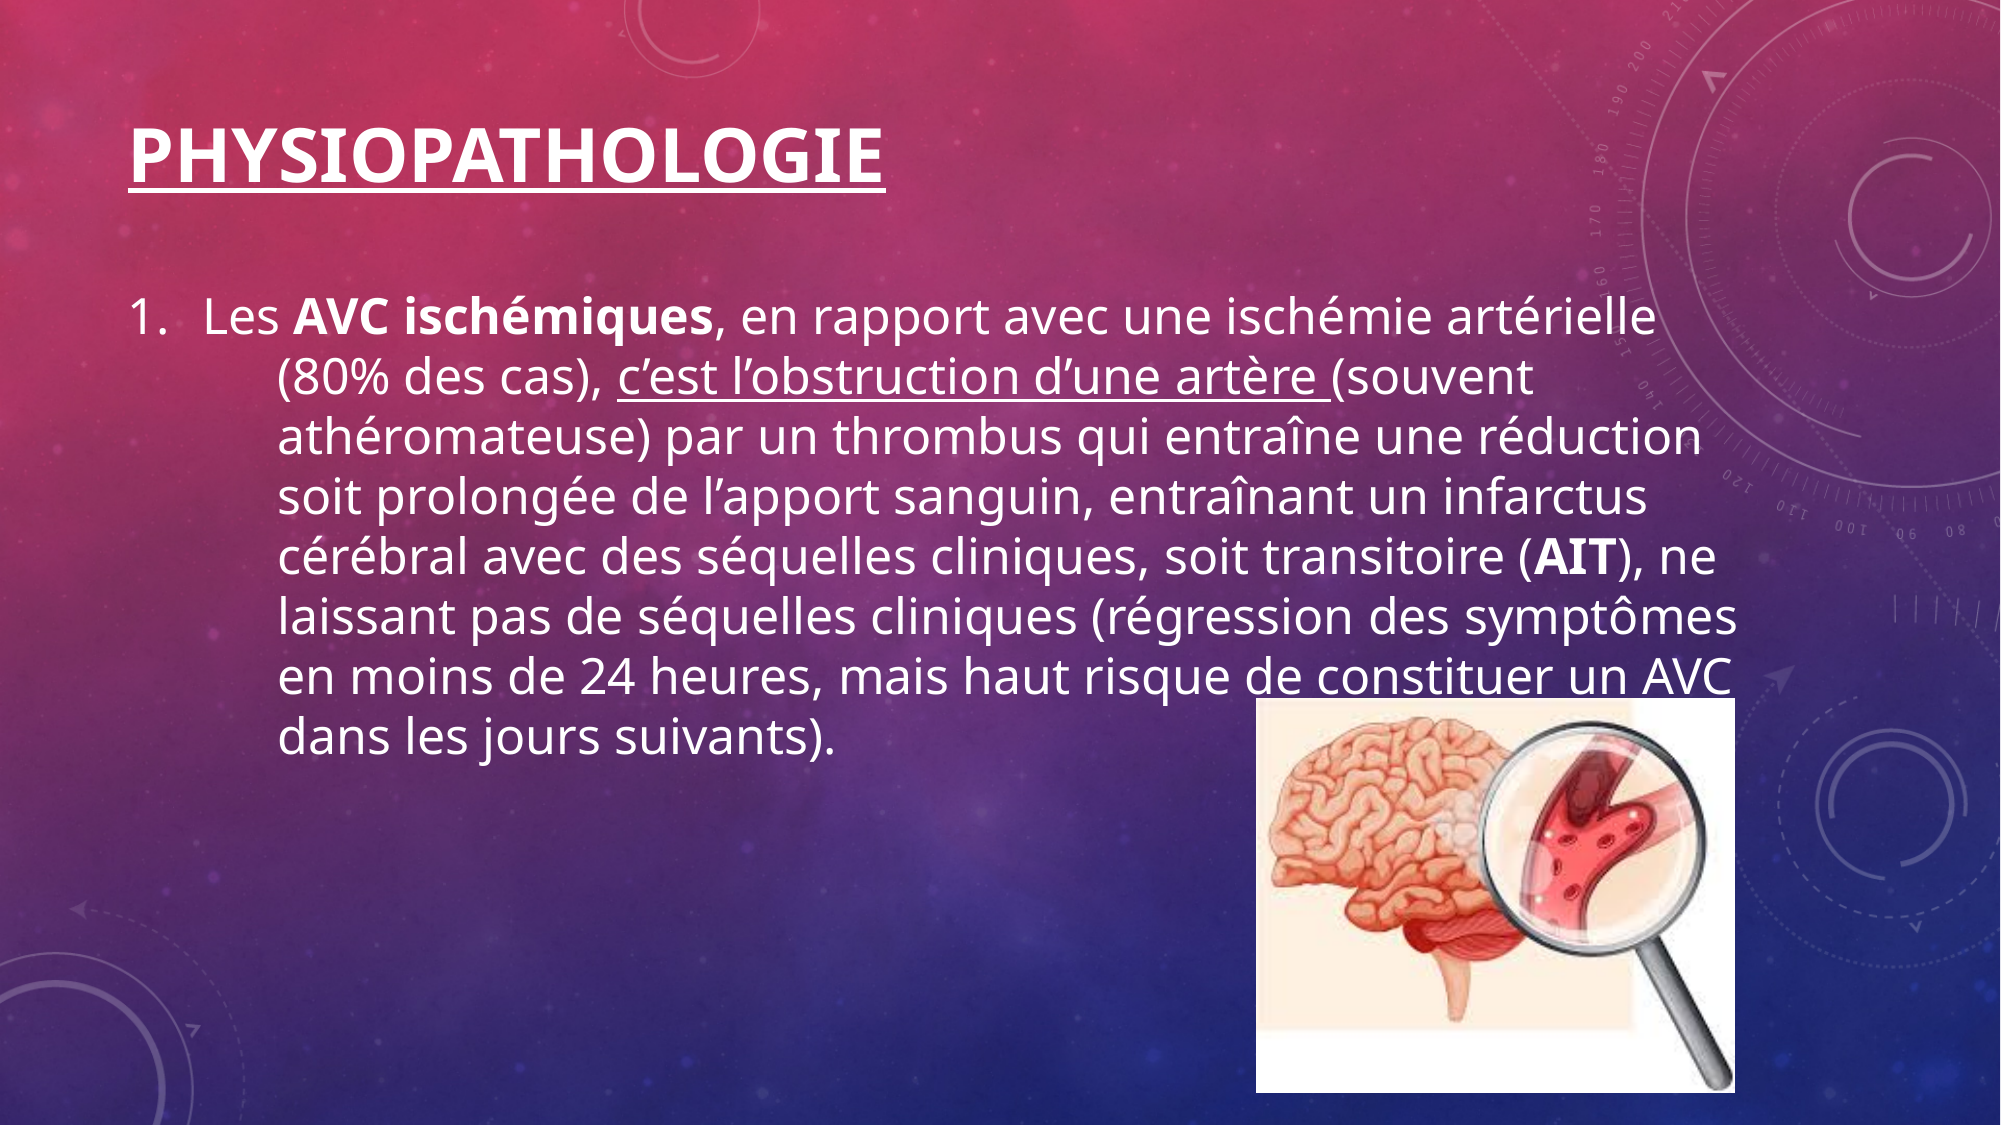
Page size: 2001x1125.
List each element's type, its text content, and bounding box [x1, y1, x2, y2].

title Physiopathologie [112, 32, 1775, 225]
picture [1256, 698, 1735, 1093]
list Les AVC ischémiques, en rapport avec une ischémie artérielle (80% des cas), c’est l’obstruction d’une artère (souvent athéromateuse) par un thrombus qui entraîne une réduction soit prolongée de l’apport sanguin, entraînant un infarctus cérébral avec des séquelles cliniques, soit transitoire (AIT), ne laissant pas de séquelles cliniques (régression des symptômes en moins de 24 heures, mais haut risque de constituer un AVC dans les jours suivants). [112, 225, 1775, 825]
